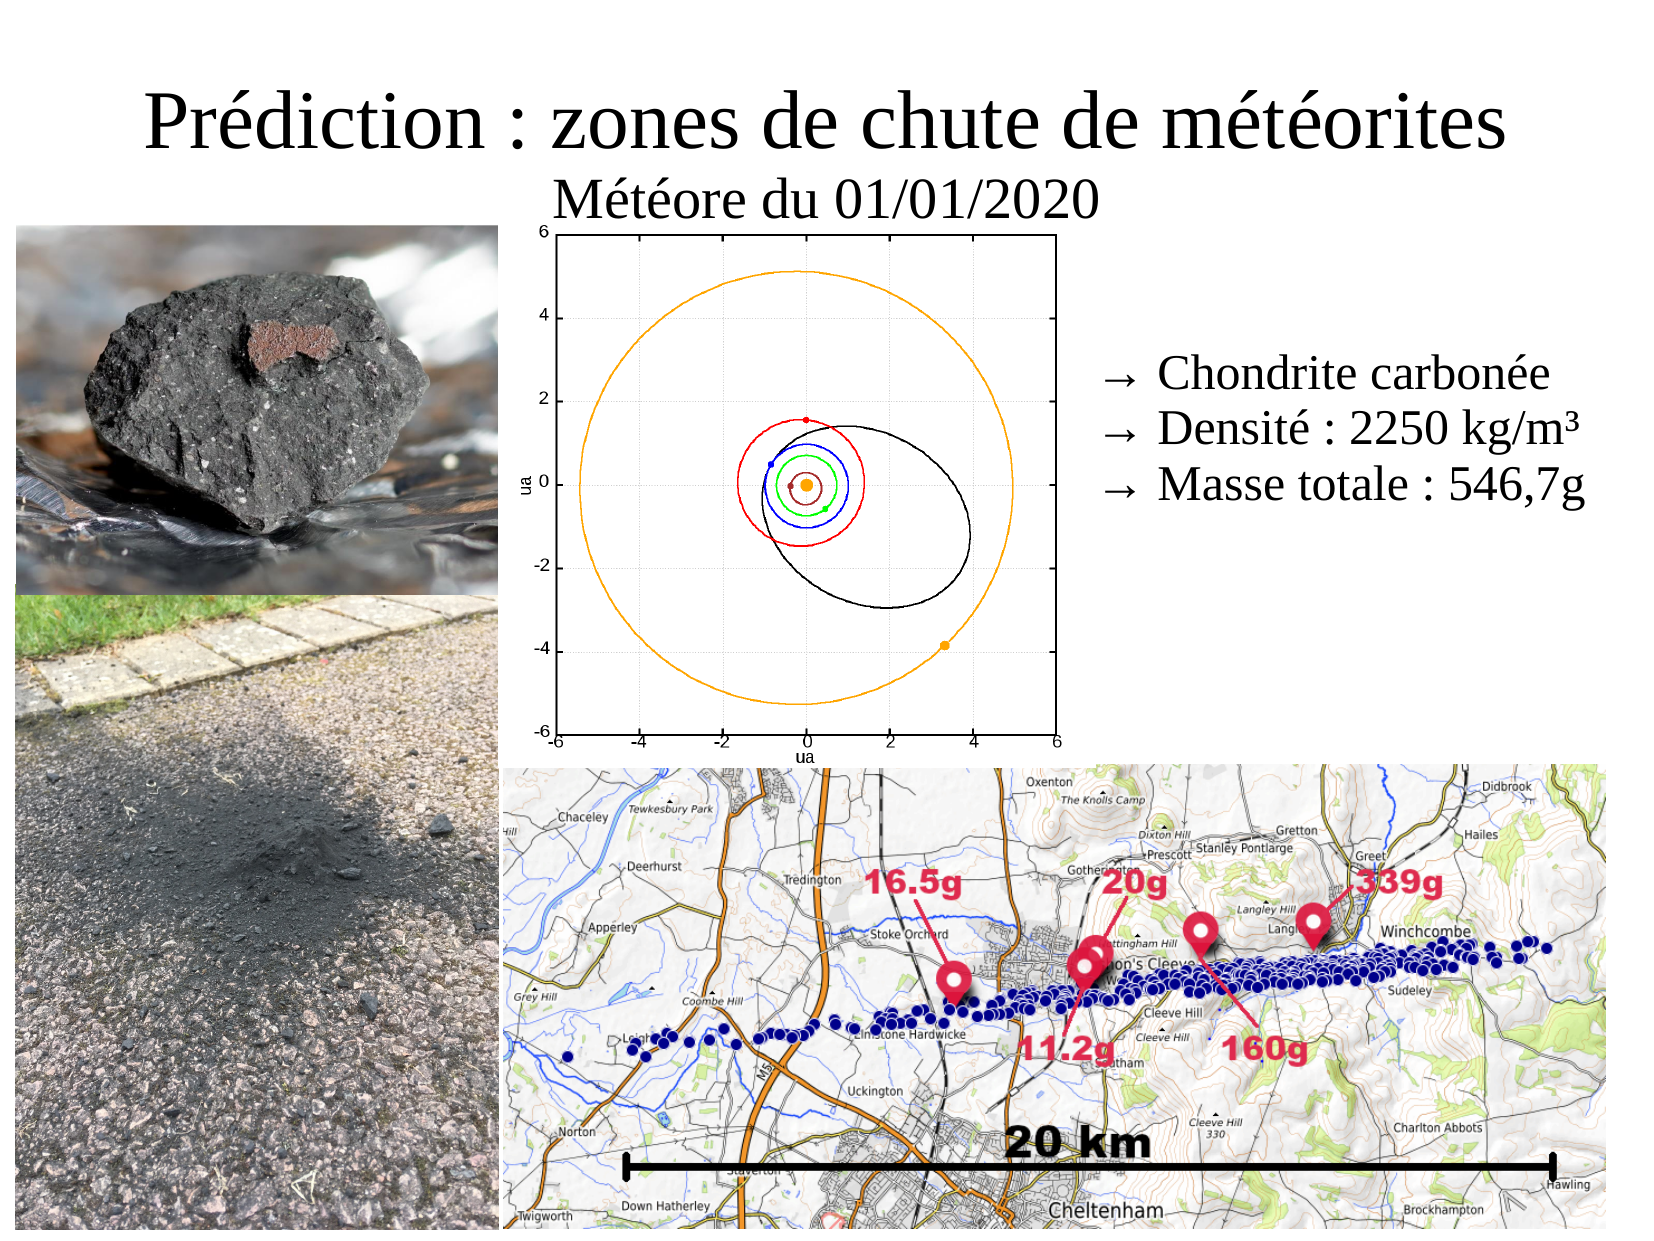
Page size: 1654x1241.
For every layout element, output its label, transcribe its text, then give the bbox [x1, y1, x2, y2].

picture [15, 224, 1606, 1231]
title Prédiction : zones de chute de météorites Météore du 01/01/2020 [82, 49, 1571, 257]
subtitle → Chondrite carbonée → Densité : 2250 kg/m³ → Masse totale : 546,7g [1096, 345, 1606, 511]
